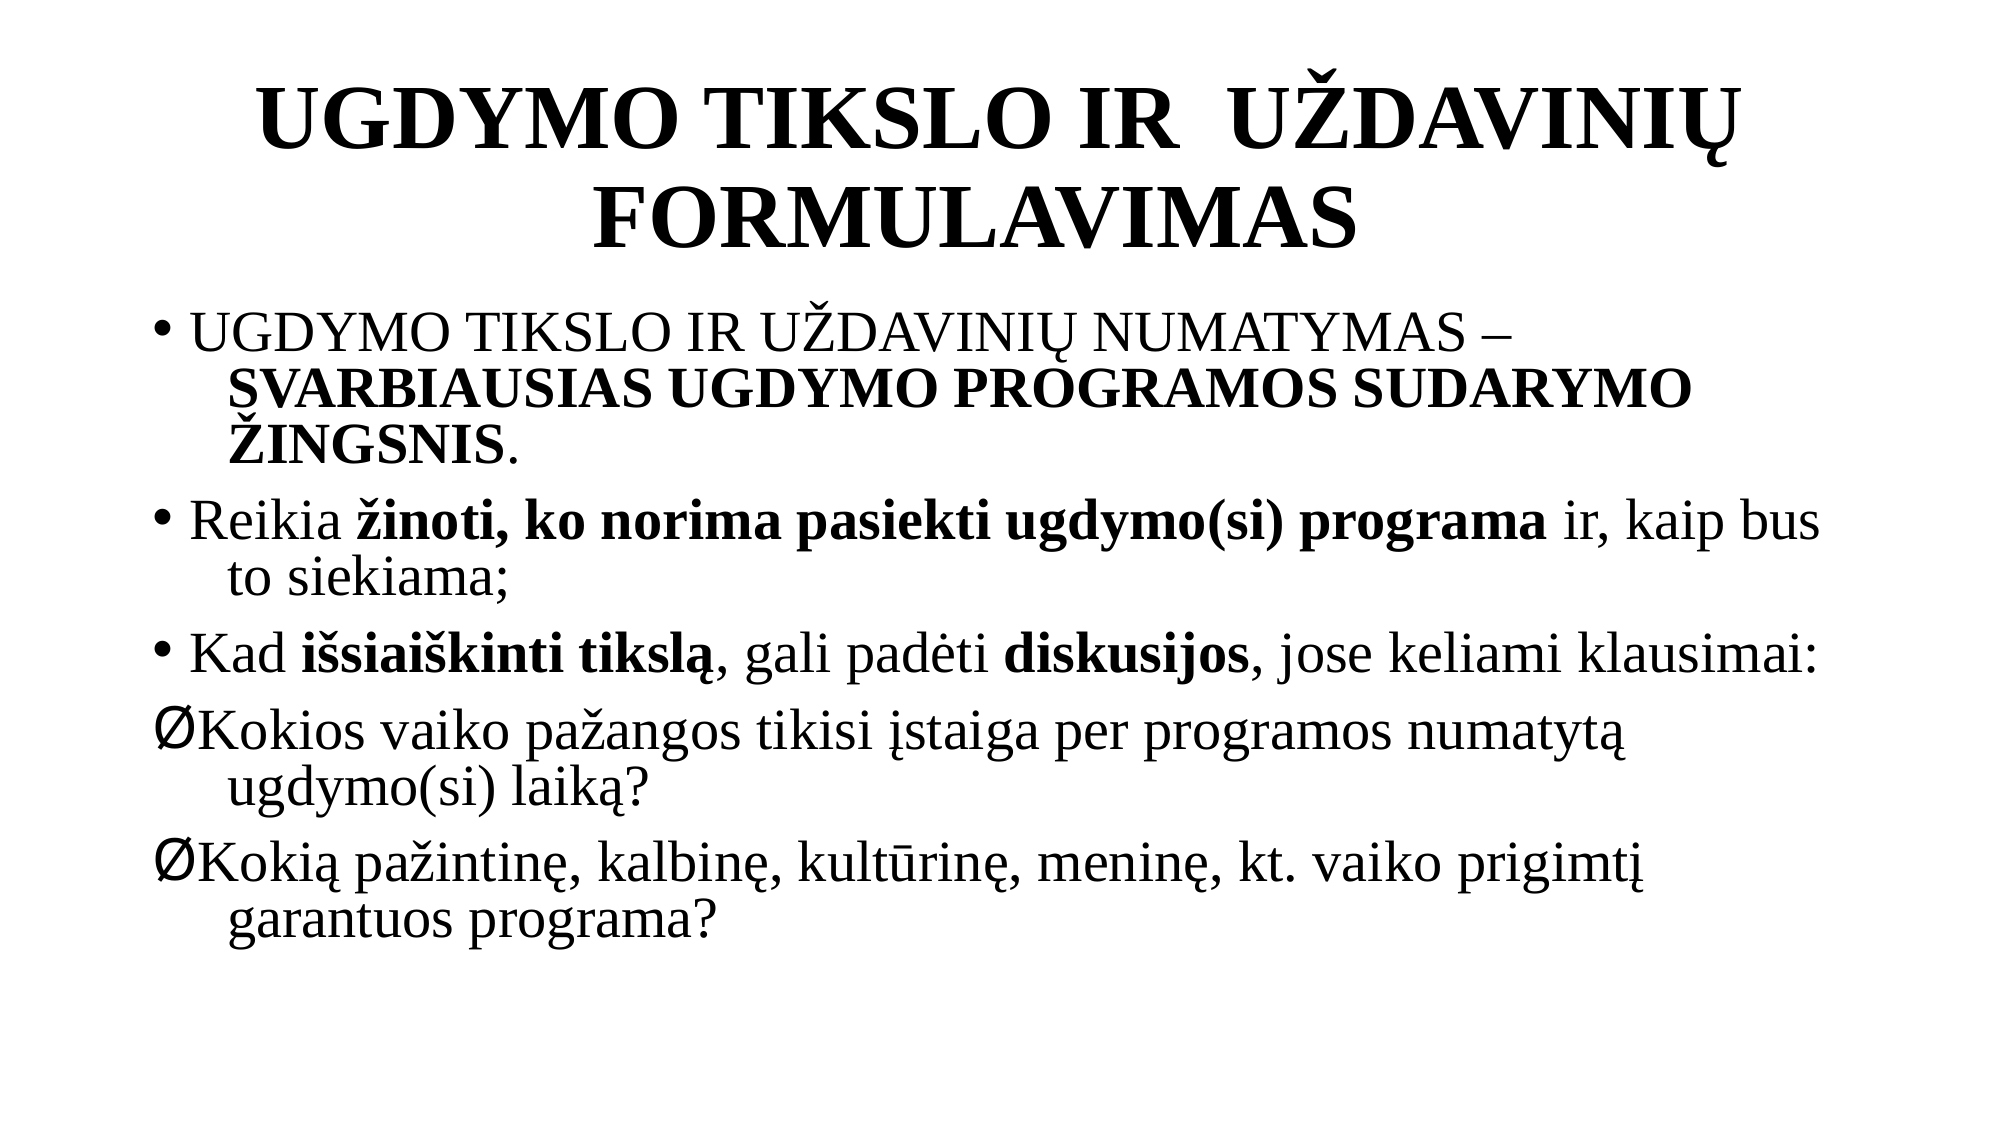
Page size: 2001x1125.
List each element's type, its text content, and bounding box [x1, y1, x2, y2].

title UGDYMO TIKSLO IR UŽDAVINIŲ FORMULAVIMAS [137, 59, 1863, 278]
list UGDYMO TIKSLO IR UŽDAVINIŲ NUMATYMAS – SVARBIAUSIAS UGDYMO PROGRAMOS SUDARYMO ŽINGSNIS. Reikia žinoti, ko norima pasiekti ugdymo(si) programa ir, kaip bus to siekiama; Kad išsiaiškinti tikslą, gali padėti diskusijos, jose keliami klausimai: Kokios vaiko pažangos tikisi įstaiga per programos numatytą ugdymo(si) laiką? Kokią pažintinę, kalbinę, kultūrinę, meninę, kt. vaiko prigimtį garantuos programa? [137, 299, 1863, 1014]
